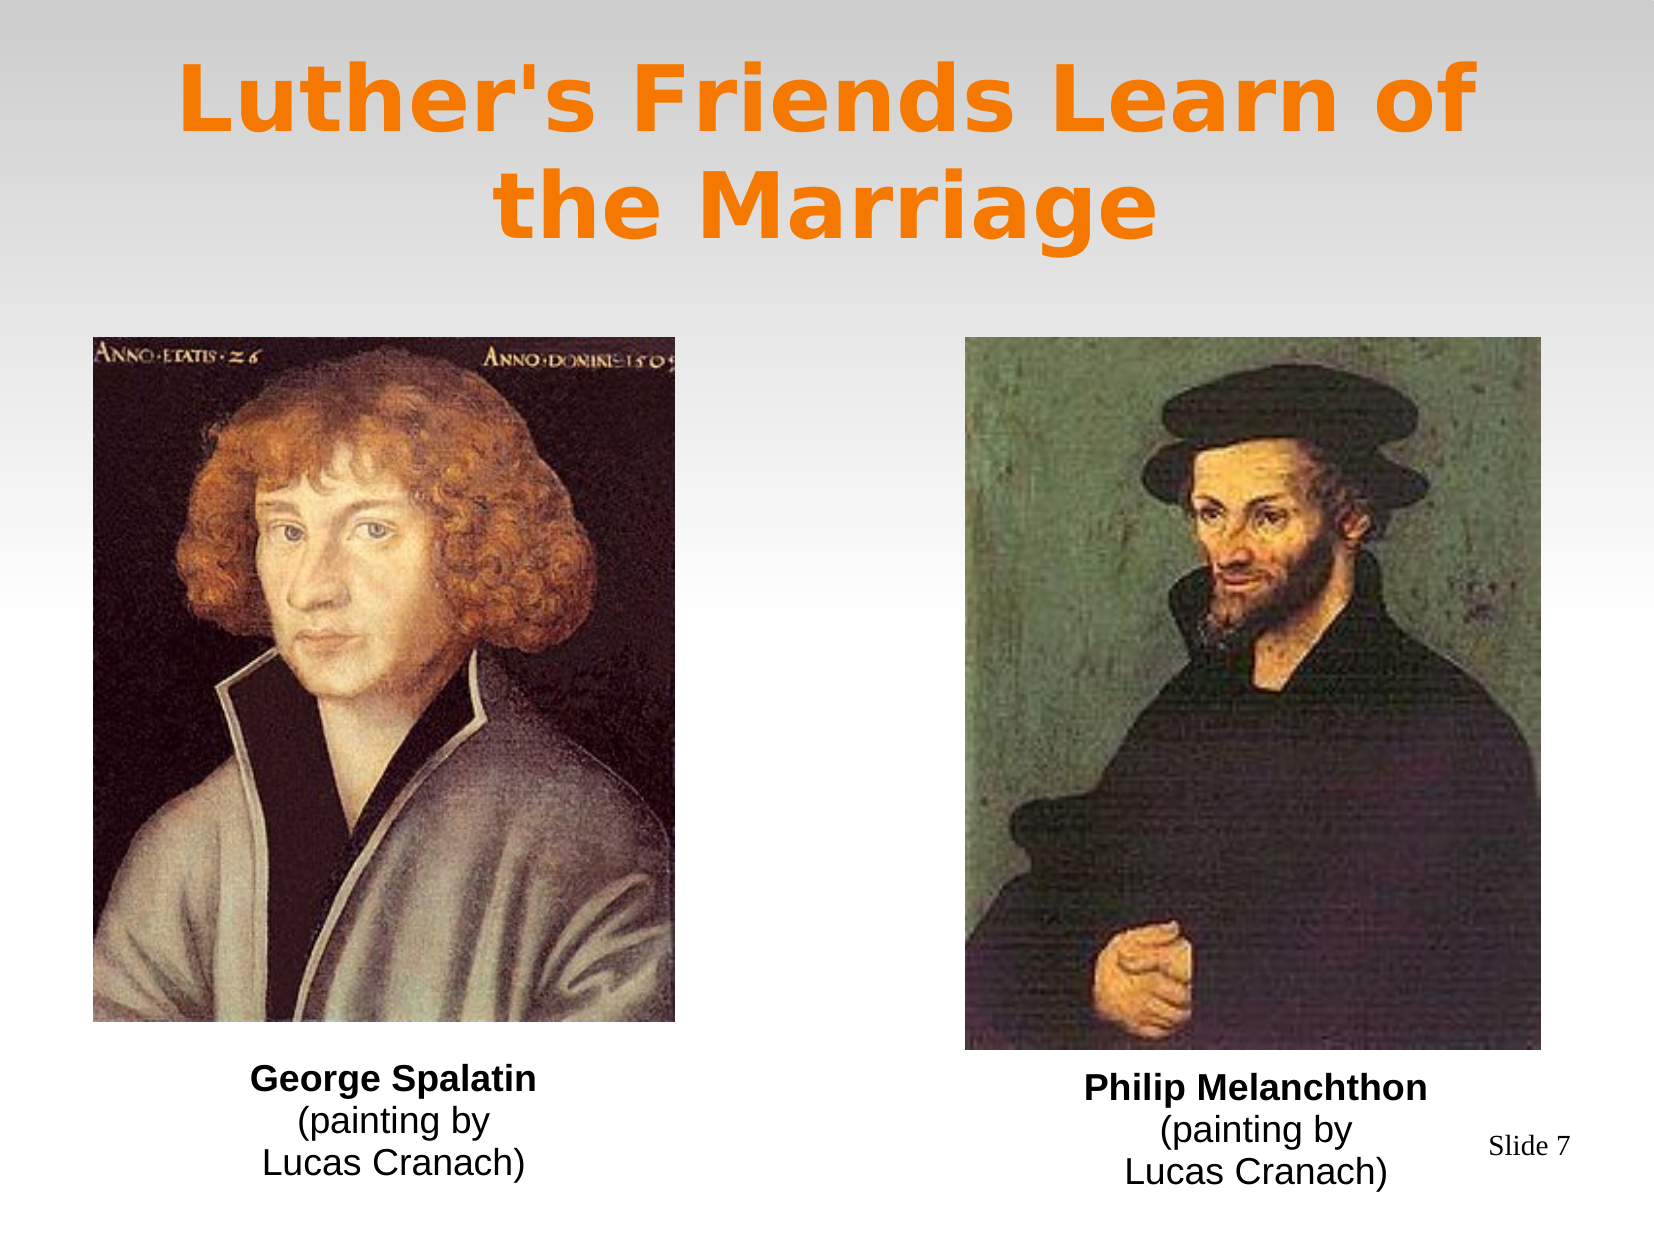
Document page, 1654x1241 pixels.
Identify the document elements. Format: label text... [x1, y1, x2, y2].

text_box Philip Melanchthon (painting by Lucas Cranach) [1012, 1059, 1501, 1201]
picture [965, 337, 1541, 1051]
text_box George Spalatin (painting by Lucas Cranach) [112, 1050, 676, 1191]
picture [93, 337, 676, 1022]
title Luther's Friends Learn of the Marriage [82, 45, 1571, 261]
